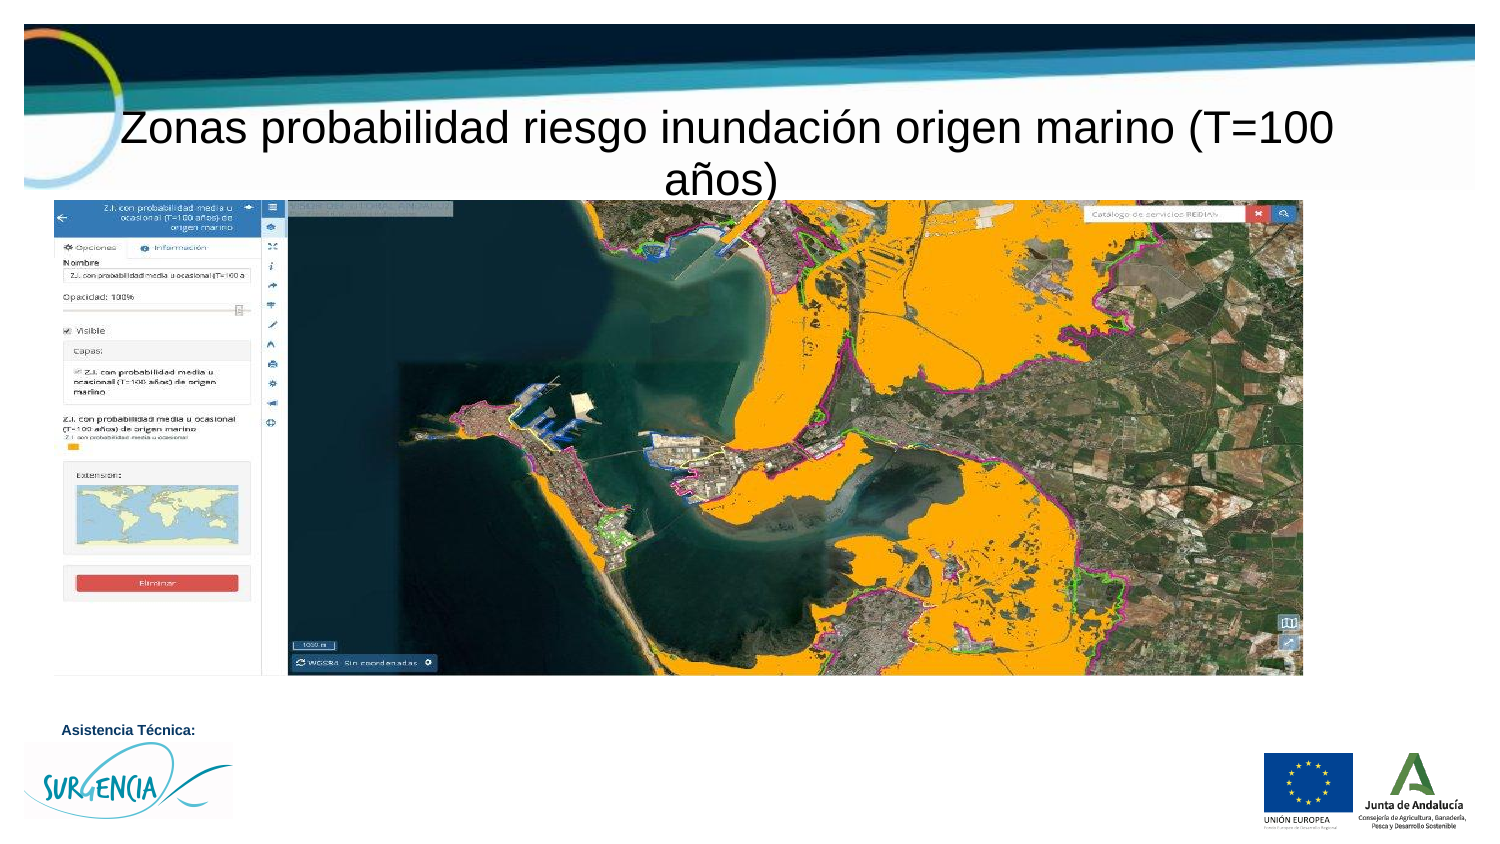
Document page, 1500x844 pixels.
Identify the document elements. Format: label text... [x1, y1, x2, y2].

picture [54, 200, 1304, 676]
title Zonas probabilidad riesgo inundación origen marino (T=100 años) [72, 90, 1383, 215]
picture [24, 24, 1475, 190]
picture [1264, 753, 1476, 830]
text_box Asistencia Técnica: [41, 705, 216, 754]
picture [24, 742, 233, 819]
